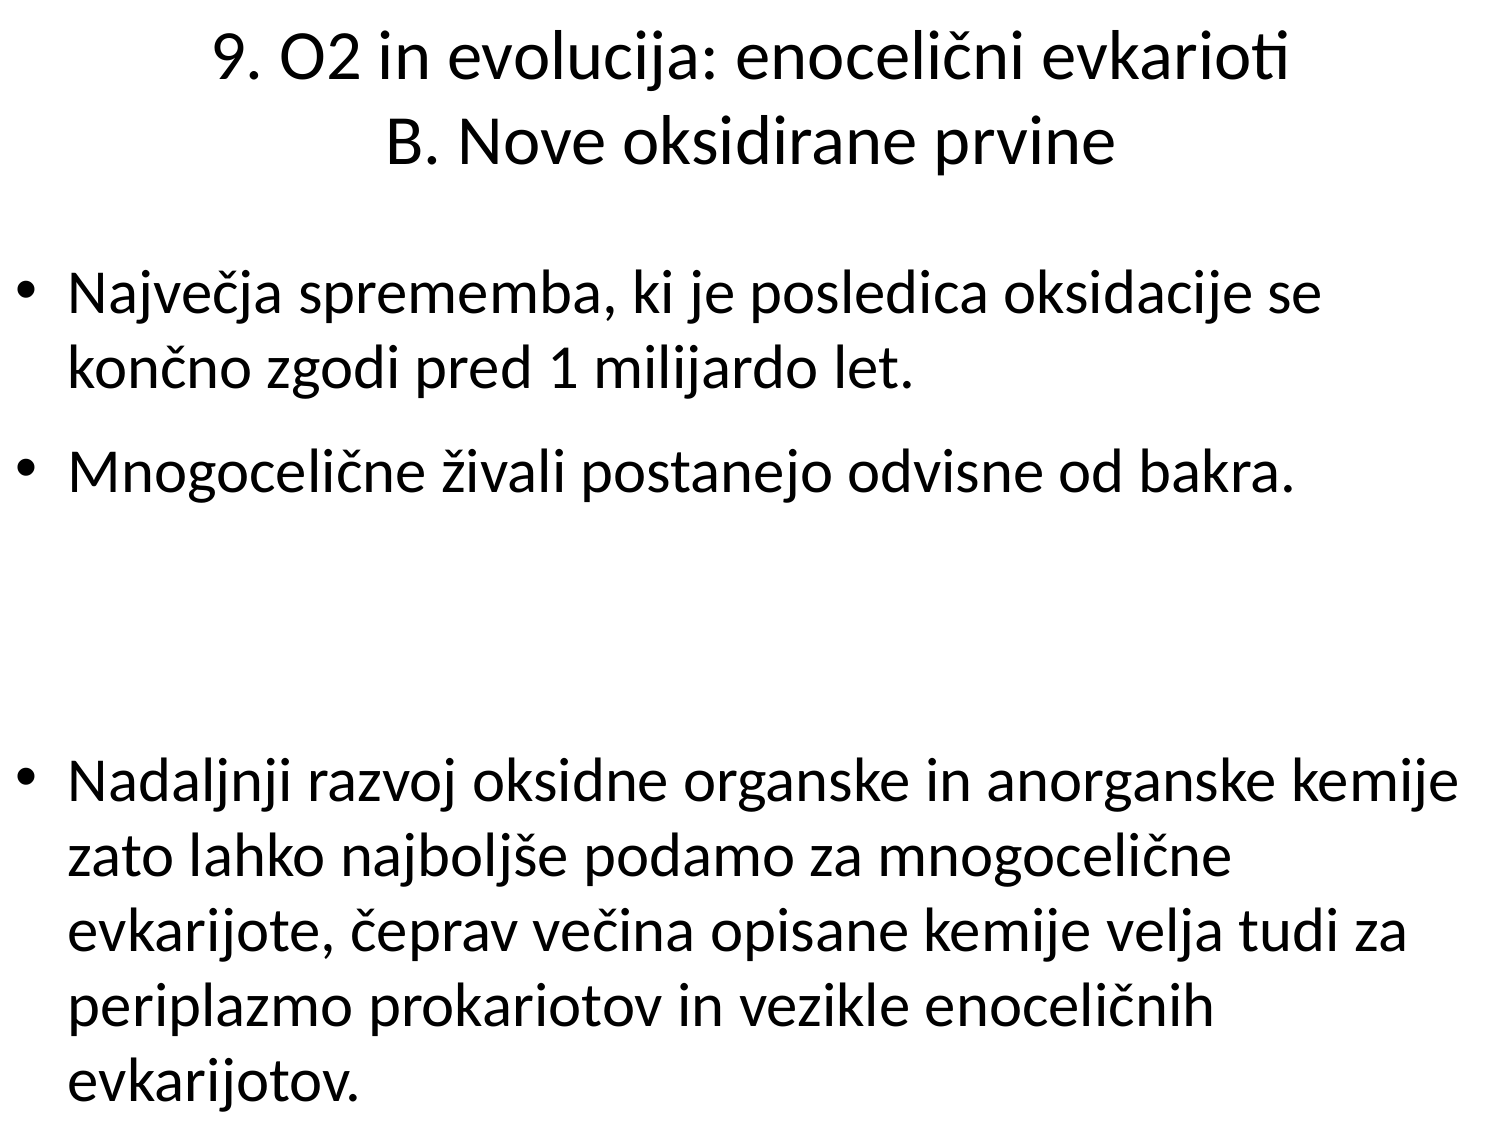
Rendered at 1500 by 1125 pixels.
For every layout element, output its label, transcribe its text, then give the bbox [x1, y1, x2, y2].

title 9. O2 in evolucija: enocelični evkarioti B. Nove oksidirane prvine [76, 0, 1427, 188]
list Največja sprememba, ki je posledica oksidacije se končno zgodi pred 1 milijardo let. Mnogocelične živali postanejo odvisne od bakra. Nadaljnji razvoj oksidne organske in anorganske kemije zato lahko najboljše podamo za mnogocelične evkarijote, čeprav večina opisane kemije velja tudi za periplazmo prokariotov in vezikle enoceličnih evkarijotov. [0, 243, 1500, 1125]
